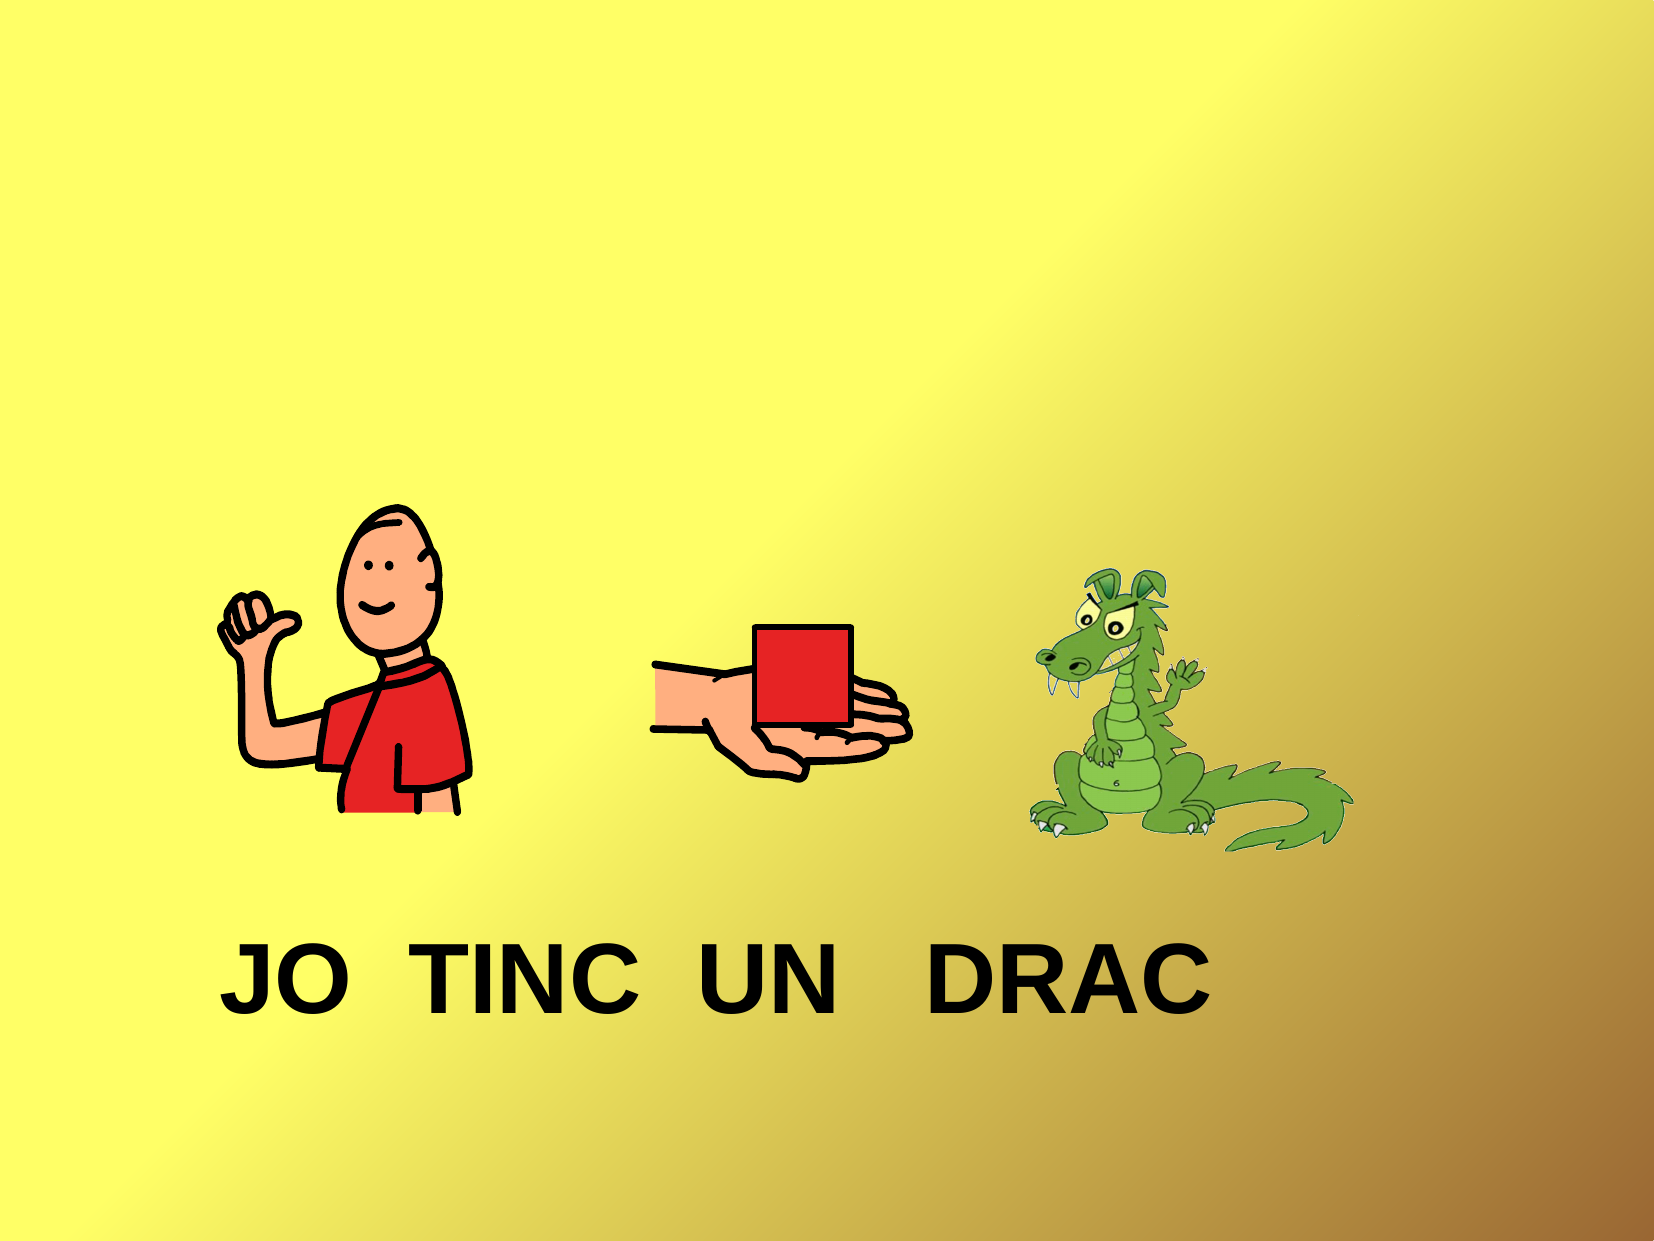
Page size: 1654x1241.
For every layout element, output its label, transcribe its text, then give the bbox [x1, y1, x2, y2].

text_box JO TINC UN DRAC [177, 915, 1654, 1092]
picture [177, 501, 532, 827]
picture [649, 590, 916, 827]
picture [1014, 554, 1359, 857]
